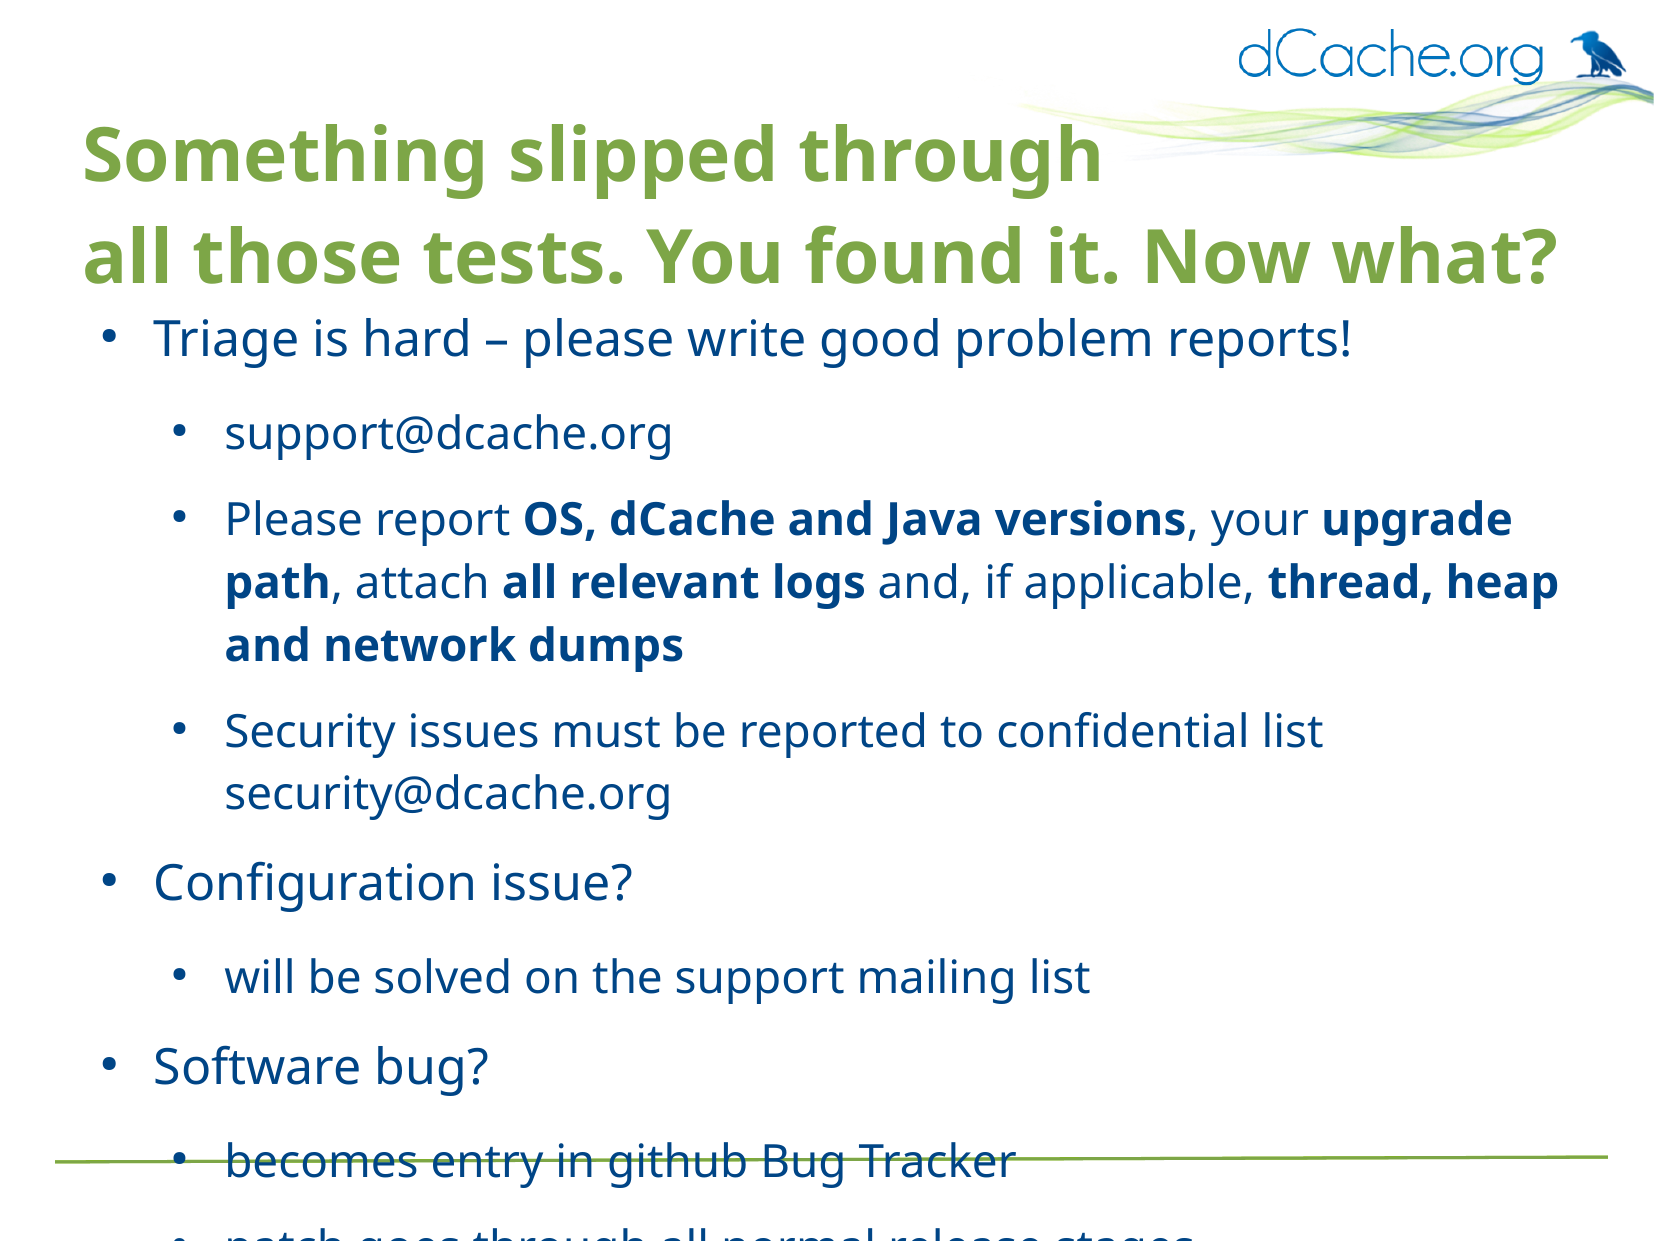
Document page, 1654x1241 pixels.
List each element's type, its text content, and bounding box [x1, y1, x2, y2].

picture [956, 16, 1654, 169]
list Triage is hard – please write good problem reports! support@dcache.org Please report OS, dCache and Java versions, your upgrade path, attach all relevant logs and, if applicable, thread, heap and network dumps Security issues must be reported to confidential list security@dcache.org Configuration issue? will be solved on the support mailing list Software bug? becomes entry in github Bug Tracker patch goes through all normal release stages [82, 302, 1571, 1141]
title Something slipped through all those tests. You found it. Now what? [82, 109, 1605, 298]
